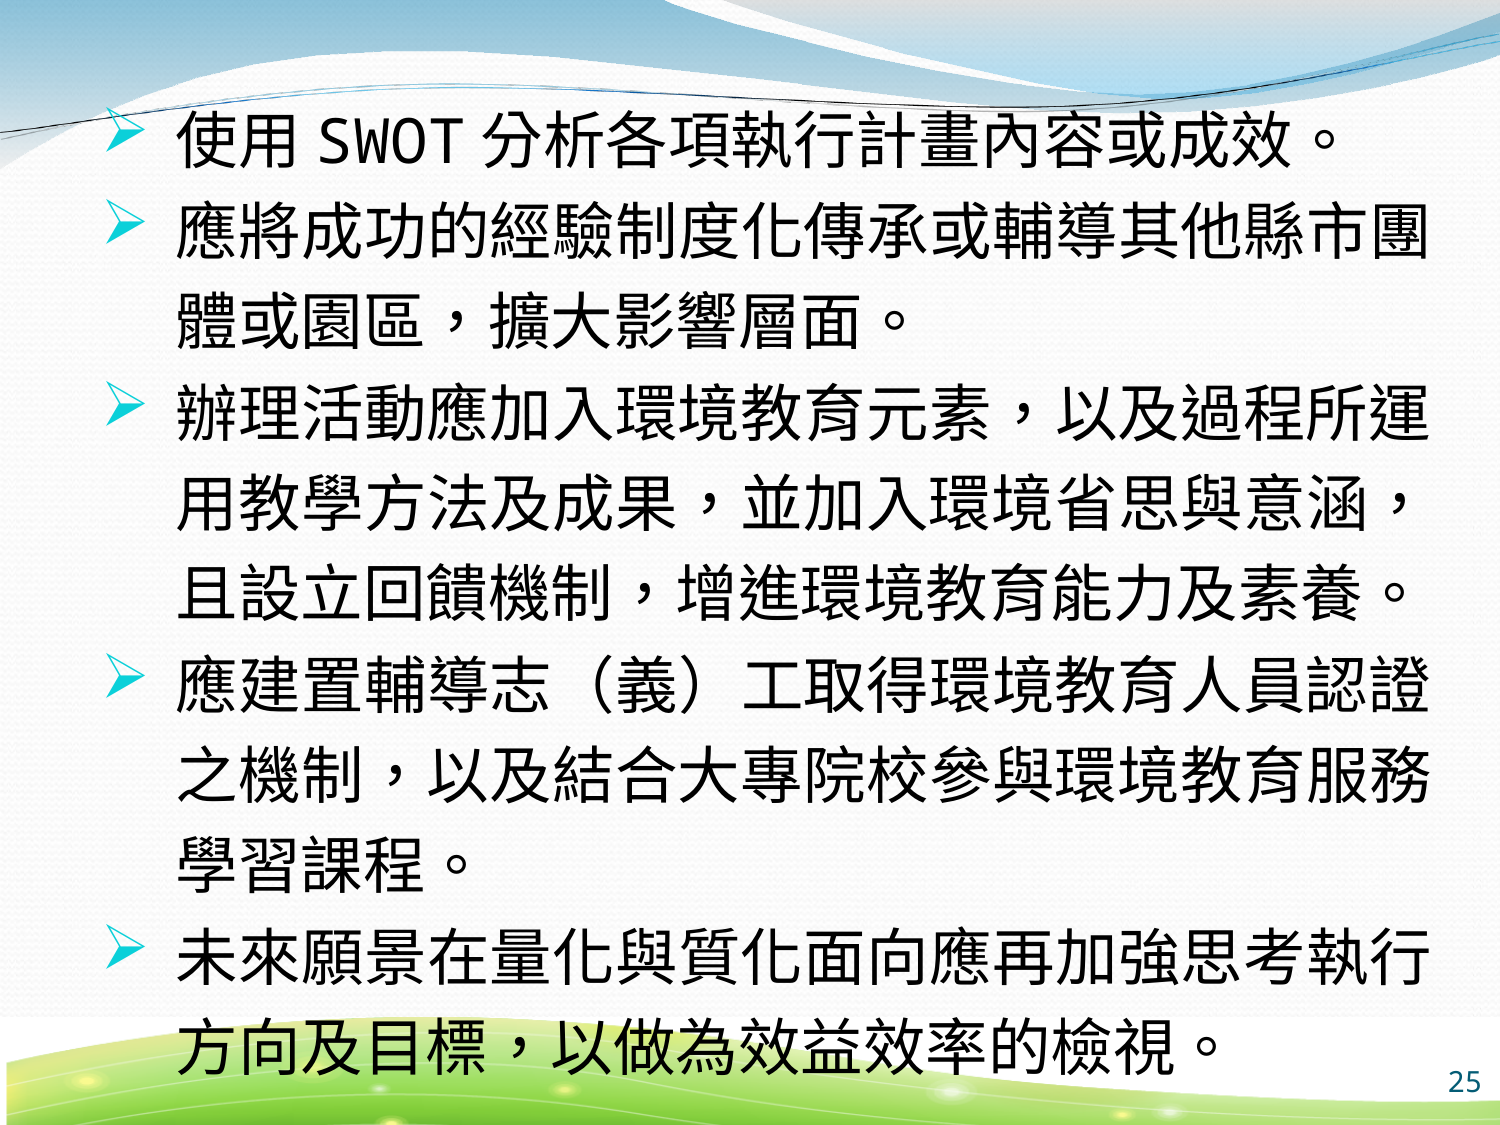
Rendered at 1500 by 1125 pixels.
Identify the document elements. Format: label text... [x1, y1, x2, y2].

picture [815, 1059, 823, 1069]
list 使用SWOT分析各項執行計畫內容或成效。 應將成功的經驗制度化傳承或輔導其他縣市團體或園區，擴大影響層面。 辦理活動應加入環境教育元素，以及過程所運用教學方法及成果，並加入環境省思與意涵，且設立回饋機制，增進環境教育能力及素養。 應建置輔導志（義）工取得環境教育人員認證之機制，以及結合大專院校參與環境教育服務學習課程。 未來願景在量化與質化面向應再加強思考執行方向及目標，以做為效益效率的檢視。 [29, 78, 1447, 1059]
picture [827, 1059, 835, 1069]
picture [840, 1059, 848, 1069]
picture [0, 0, 1500, 1125]
picture [998, 1059, 1011, 1064]
picture [378, 1059, 410, 1066]
text_box <編號> [1357, 1042, 1483, 1103]
picture [636, 1059, 646, 1064]
